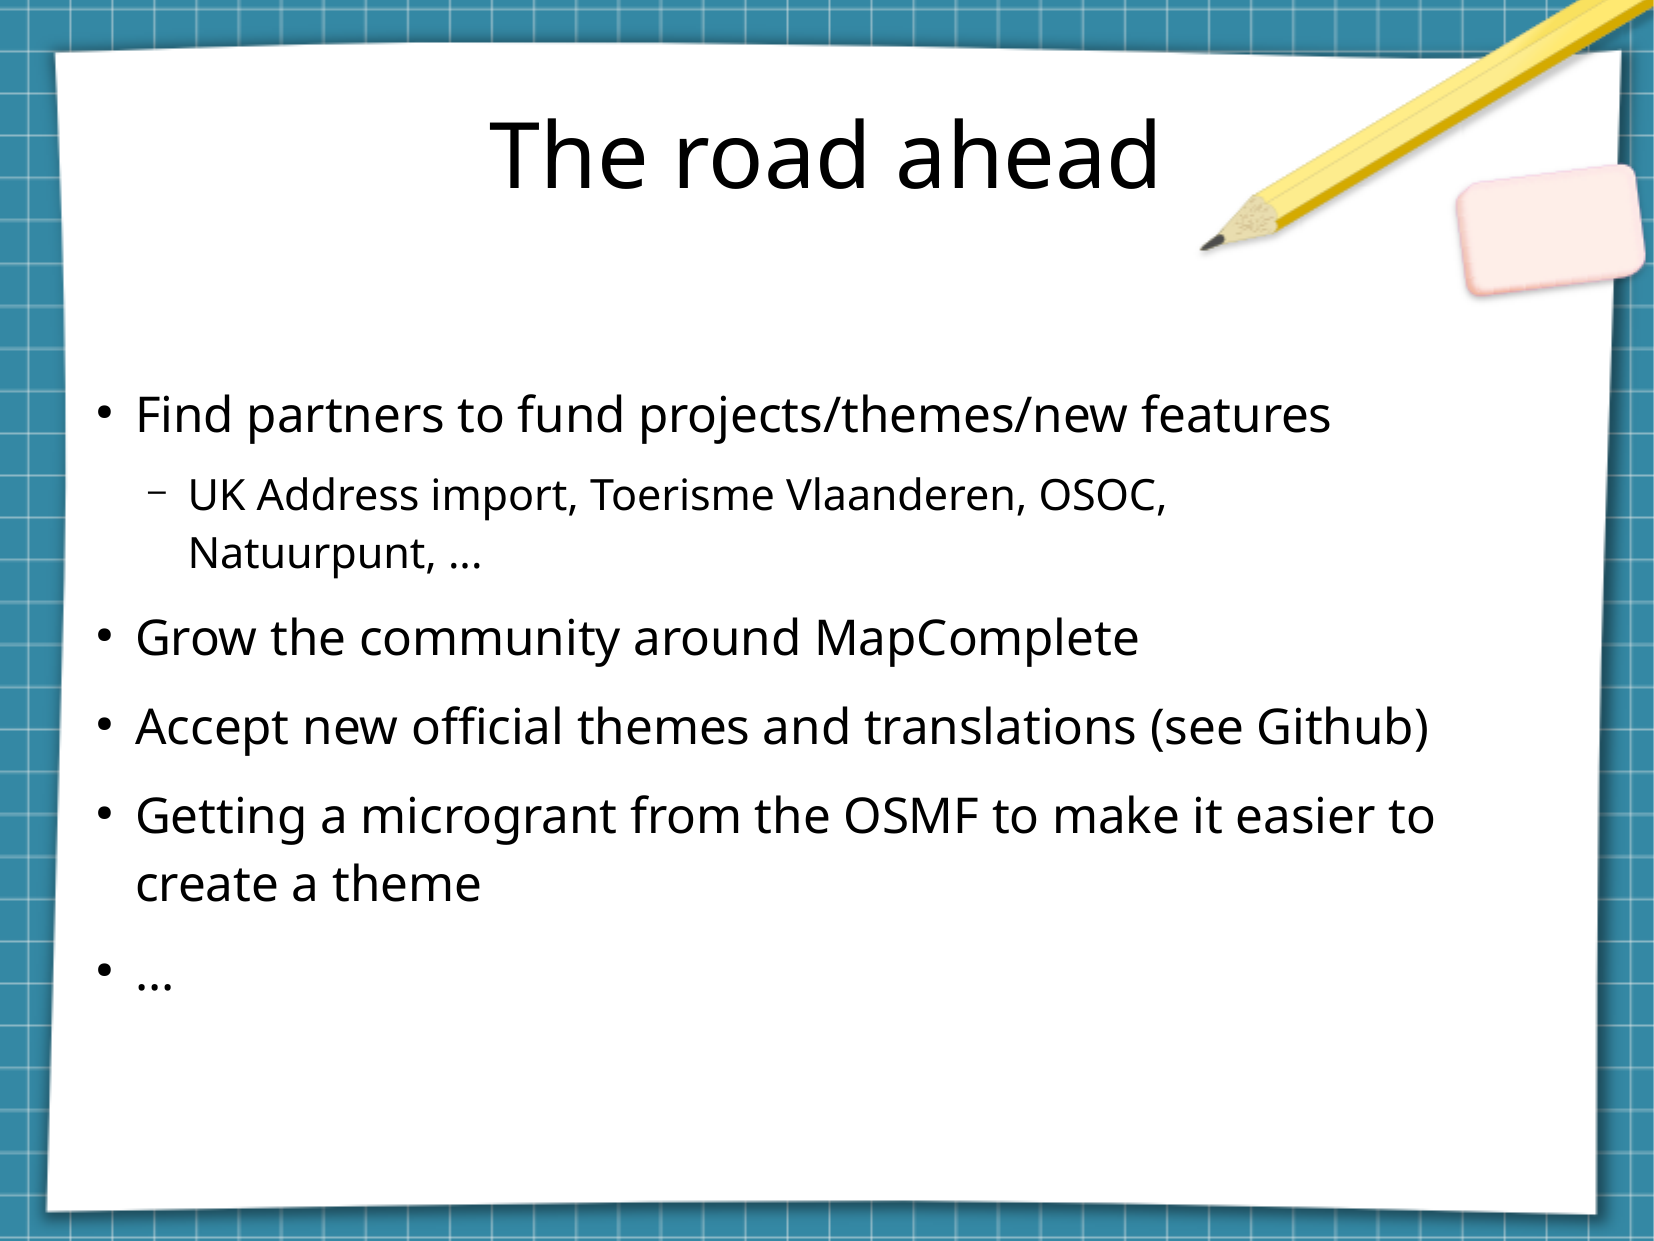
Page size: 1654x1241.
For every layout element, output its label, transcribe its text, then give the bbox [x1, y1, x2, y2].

title The road ahead [82, 49, 1571, 257]
list Find partners to fund projects/themes/new features UK Address import, Toerisme Vlaanderen, OSOC, Natuurpunt, ... Grow the community around MapComplete Accept new official themes and translations (see Github) Getting a microgrant from the OSMF to make it easier to create a theme ... [82, 290, 1571, 1010]
picture [0, 0, 1654, 1241]
